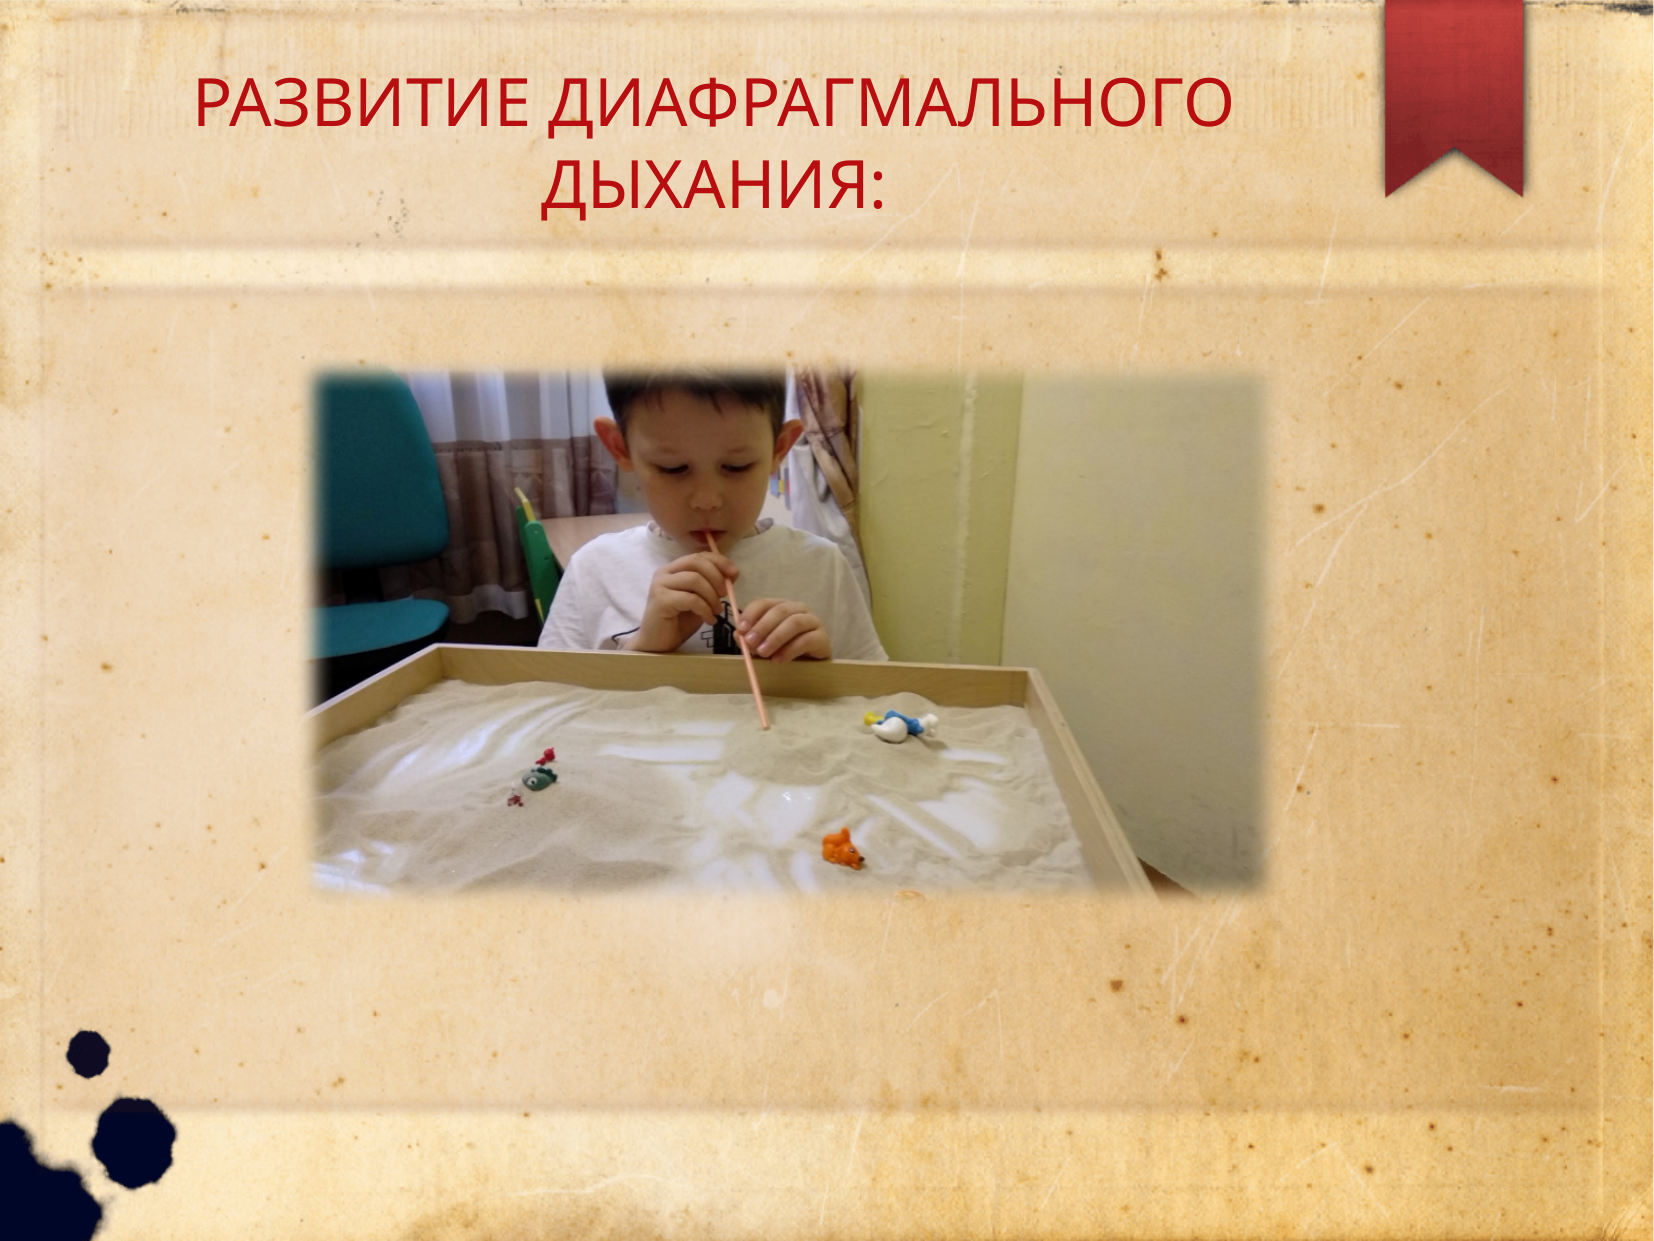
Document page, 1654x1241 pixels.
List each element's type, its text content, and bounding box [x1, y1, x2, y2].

title Развитие диафрагмального дыхания: [82, 49, 1347, 237]
picture [0, 0, 1654, 1241]
